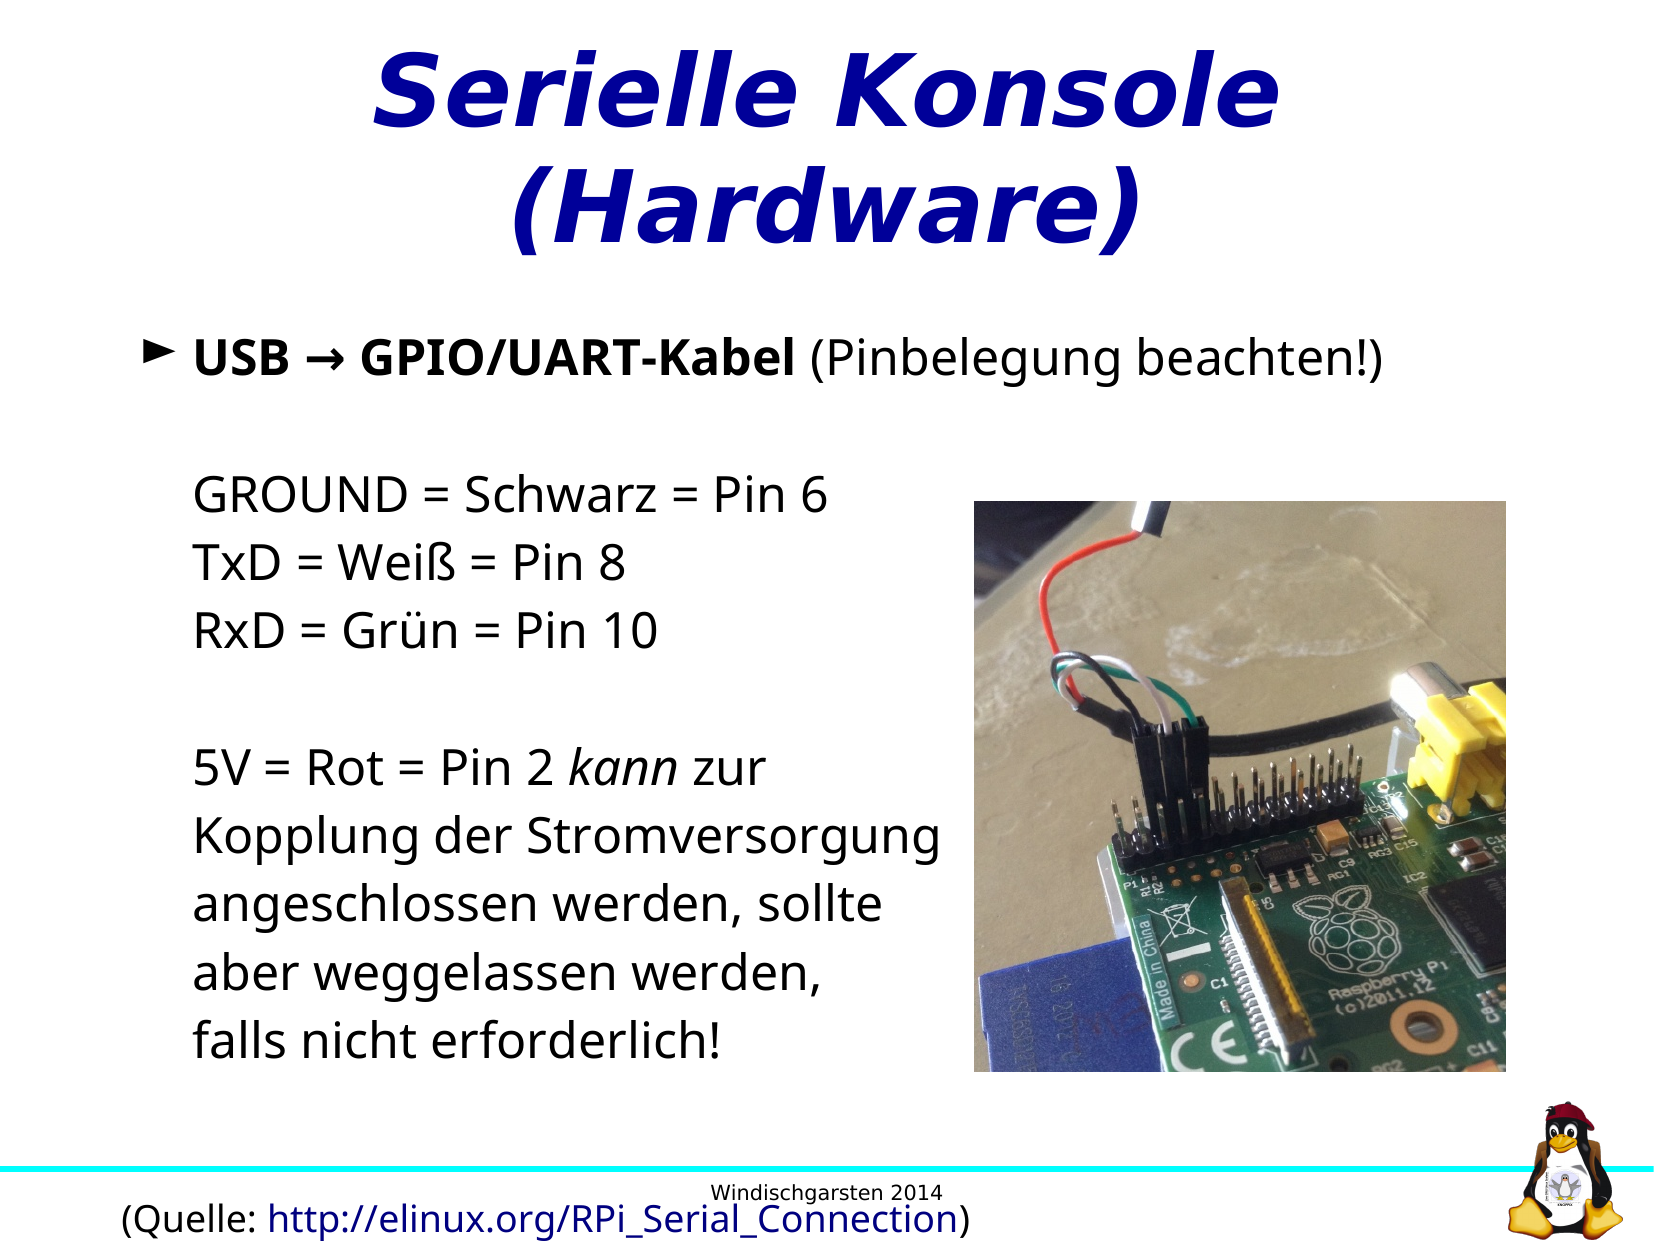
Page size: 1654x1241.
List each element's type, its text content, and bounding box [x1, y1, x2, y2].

picture [974, 501, 1506, 1072]
list USB → GPIO/UART-Kabel (Pinbelegung beachten!) GROUND = Schwarz = Pin 6 TxD = Weiß = Pin 8 RxD = Grün = Pin 10 5V = Rot = Pin 2 kann zur Kopplung der Stromversorgung angeschlossen werden, sollte aber weggelassen werden, falls nicht erforderlich! (Quelle: http://elinux.org/RPi_Serial_Connection) [121, 322, 1561, 1148]
picture [1505, 1100, 1625, 1241]
title Serielle Konsole (Hardware) [121, 33, 1534, 267]
